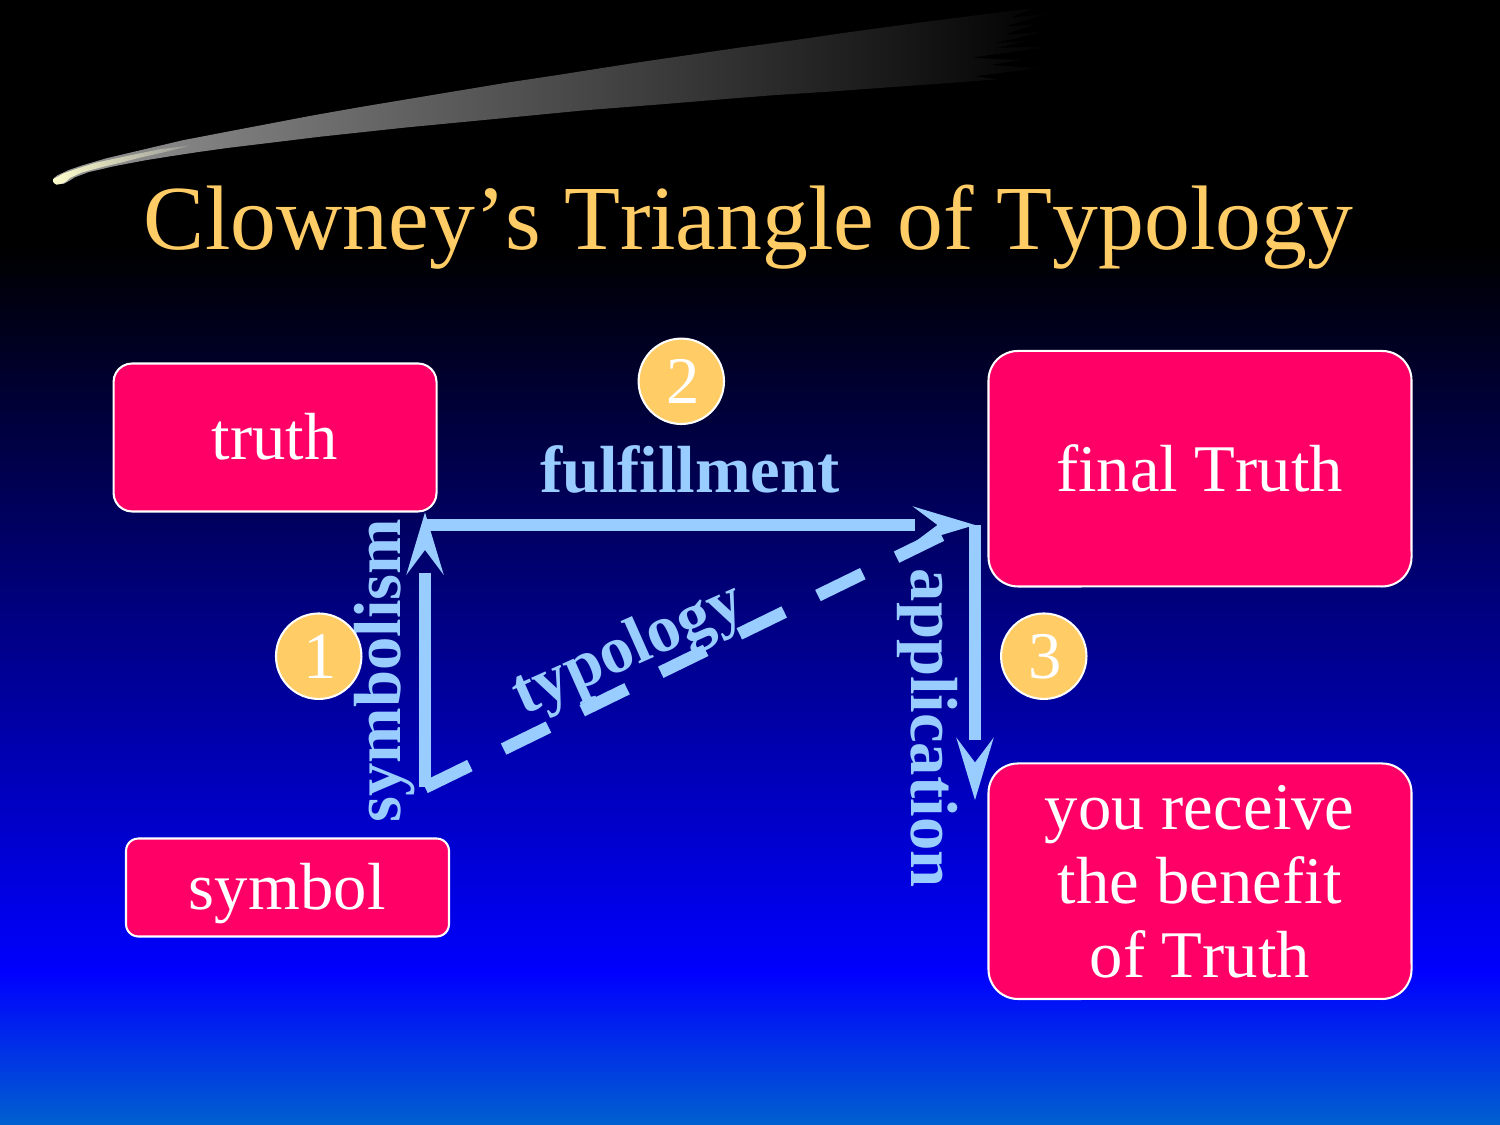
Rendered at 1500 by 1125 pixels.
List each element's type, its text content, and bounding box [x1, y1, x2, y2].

text_box fulfillment [525, 424, 913, 515]
text_box 1 [275, 613, 362, 699]
text_box 3 [1001, 613, 1087, 699]
text_box symbolism [333, 491, 423, 838]
text_box you receive the benefit of Truth [988, 763, 1412, 999]
text_box symbol [126, 838, 449, 937]
text_box final Truth [988, 350, 1412, 587]
title Clowney’s Triangle of Typology [112, 124, 1388, 313]
text_box 2 [638, 338, 725, 425]
text_box truth [113, 363, 437, 512]
text_box typology [482, 522, 828, 742]
text_box application [889, 553, 979, 942]
